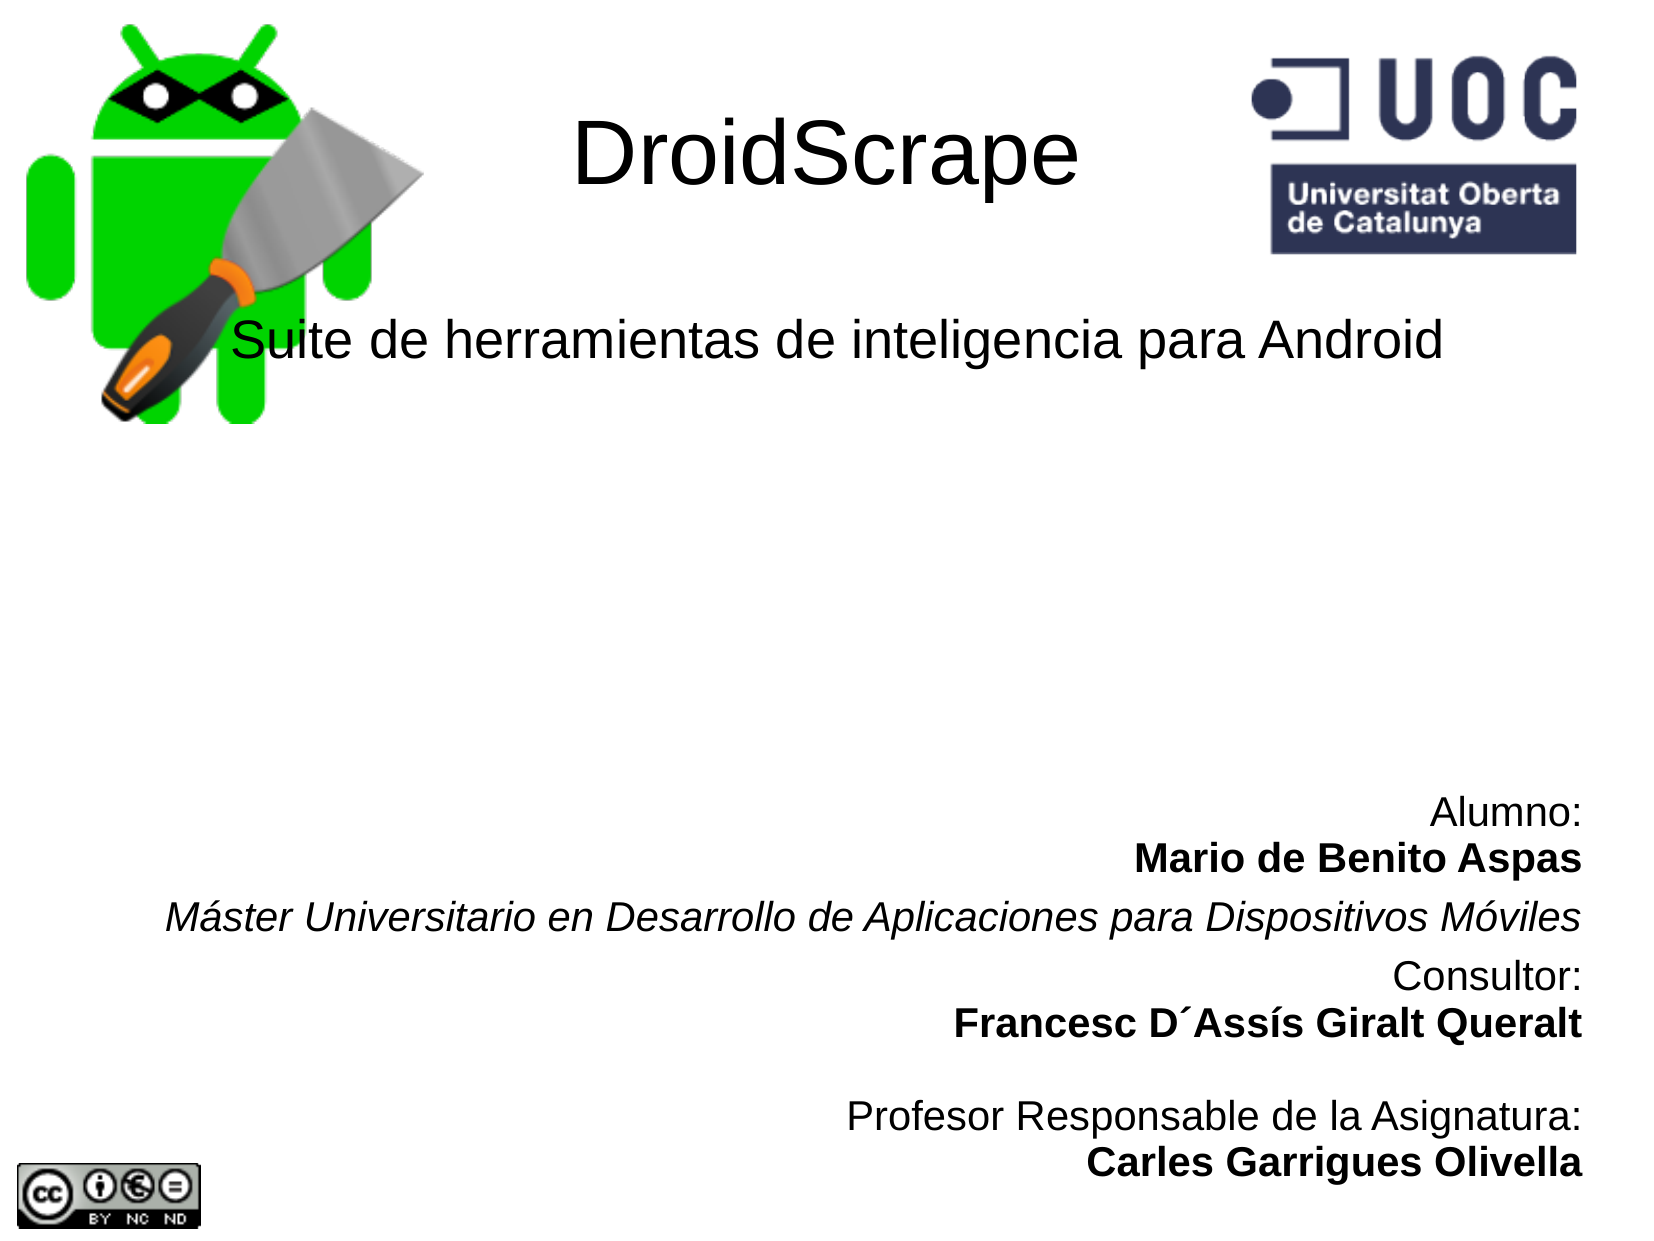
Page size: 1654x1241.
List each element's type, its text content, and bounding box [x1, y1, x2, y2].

picture [1181, 2, 1648, 343]
title DroidScrape [82, 49, 1181, 257]
subtitle Suite de herramientas de inteligencia para Android Alumno: Mario de Benito Aspas Máster Universitario en Desarrollo de Aplicaciones para Dispositivos Móviles Consultor: Francesc D´Assís Giralt Queralt Profesor Responsable de la Asignatura: Carles Garrigues Olivella [94, 306, 1583, 1189]
picture [17, 1163, 201, 1229]
picture [25, 23, 426, 424]
